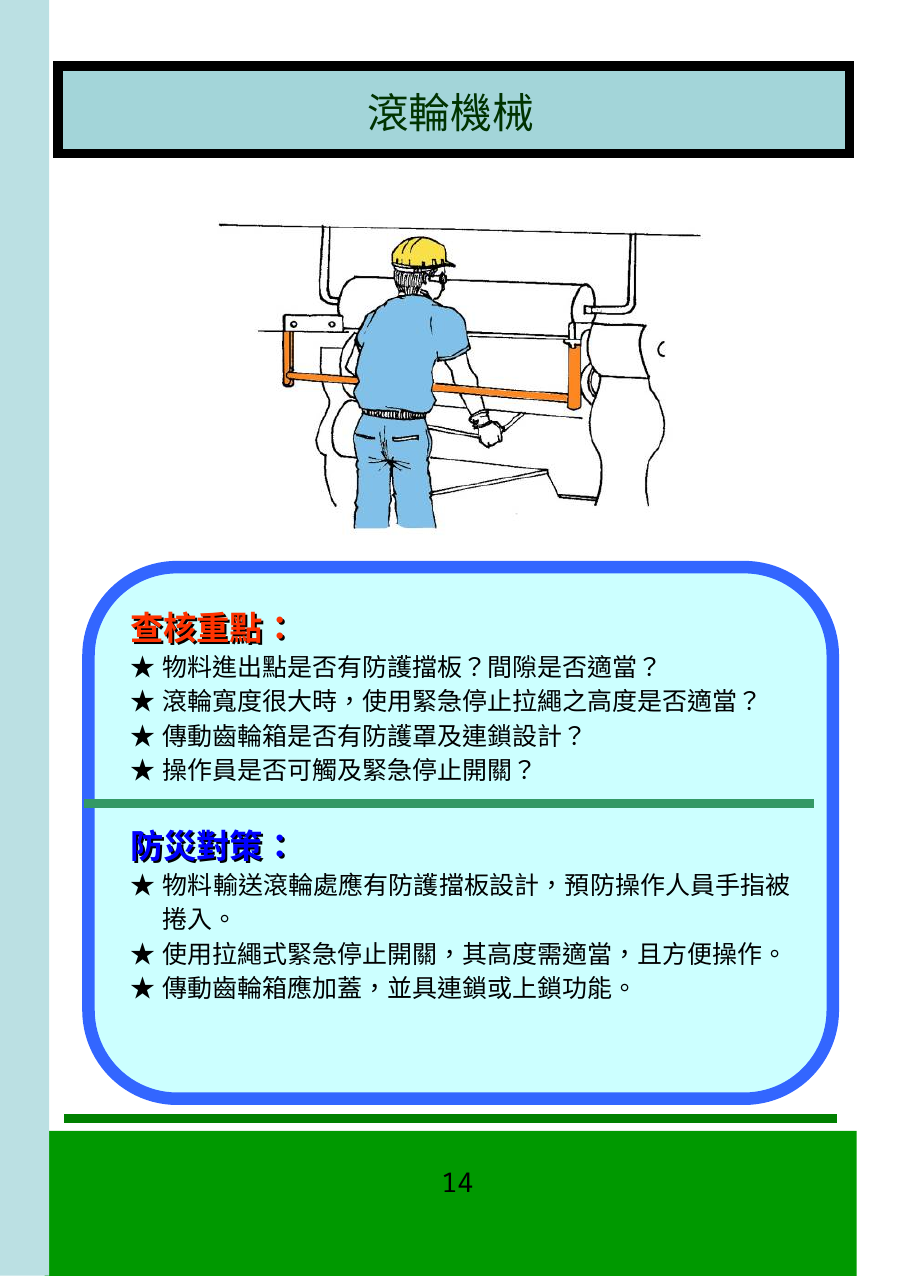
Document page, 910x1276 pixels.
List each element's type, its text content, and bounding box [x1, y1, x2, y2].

text_box 查核重點： ★ 物料進出點是否有防護擋板？間隙是否適當？ ★ 滾輪寬度很大時，使用緊急停止拉繩之高度是否適當？ ★ 傳動齒輪箱是否有防護罩及連鎖設計？ ★ 操作員是否可觸及緊急停止開關？ 防災對策： ★ 物料輸送滾輪處應有防護擋板設計，預防操作人員手指被捲入。 ★ 使用拉繩式緊急停止開關，其高度需適當，且方便操作。 ★ 傳動齒輪箱應加蓋，並具連鎖或上鎖功能。 [88, 567, 833, 1099]
text_box 14 [422, 1157, 493, 1207]
text_box [0, 0, 50, 1276]
text_box 滾輪機械 [233, 69, 669, 154]
picture [195, 176, 716, 546]
